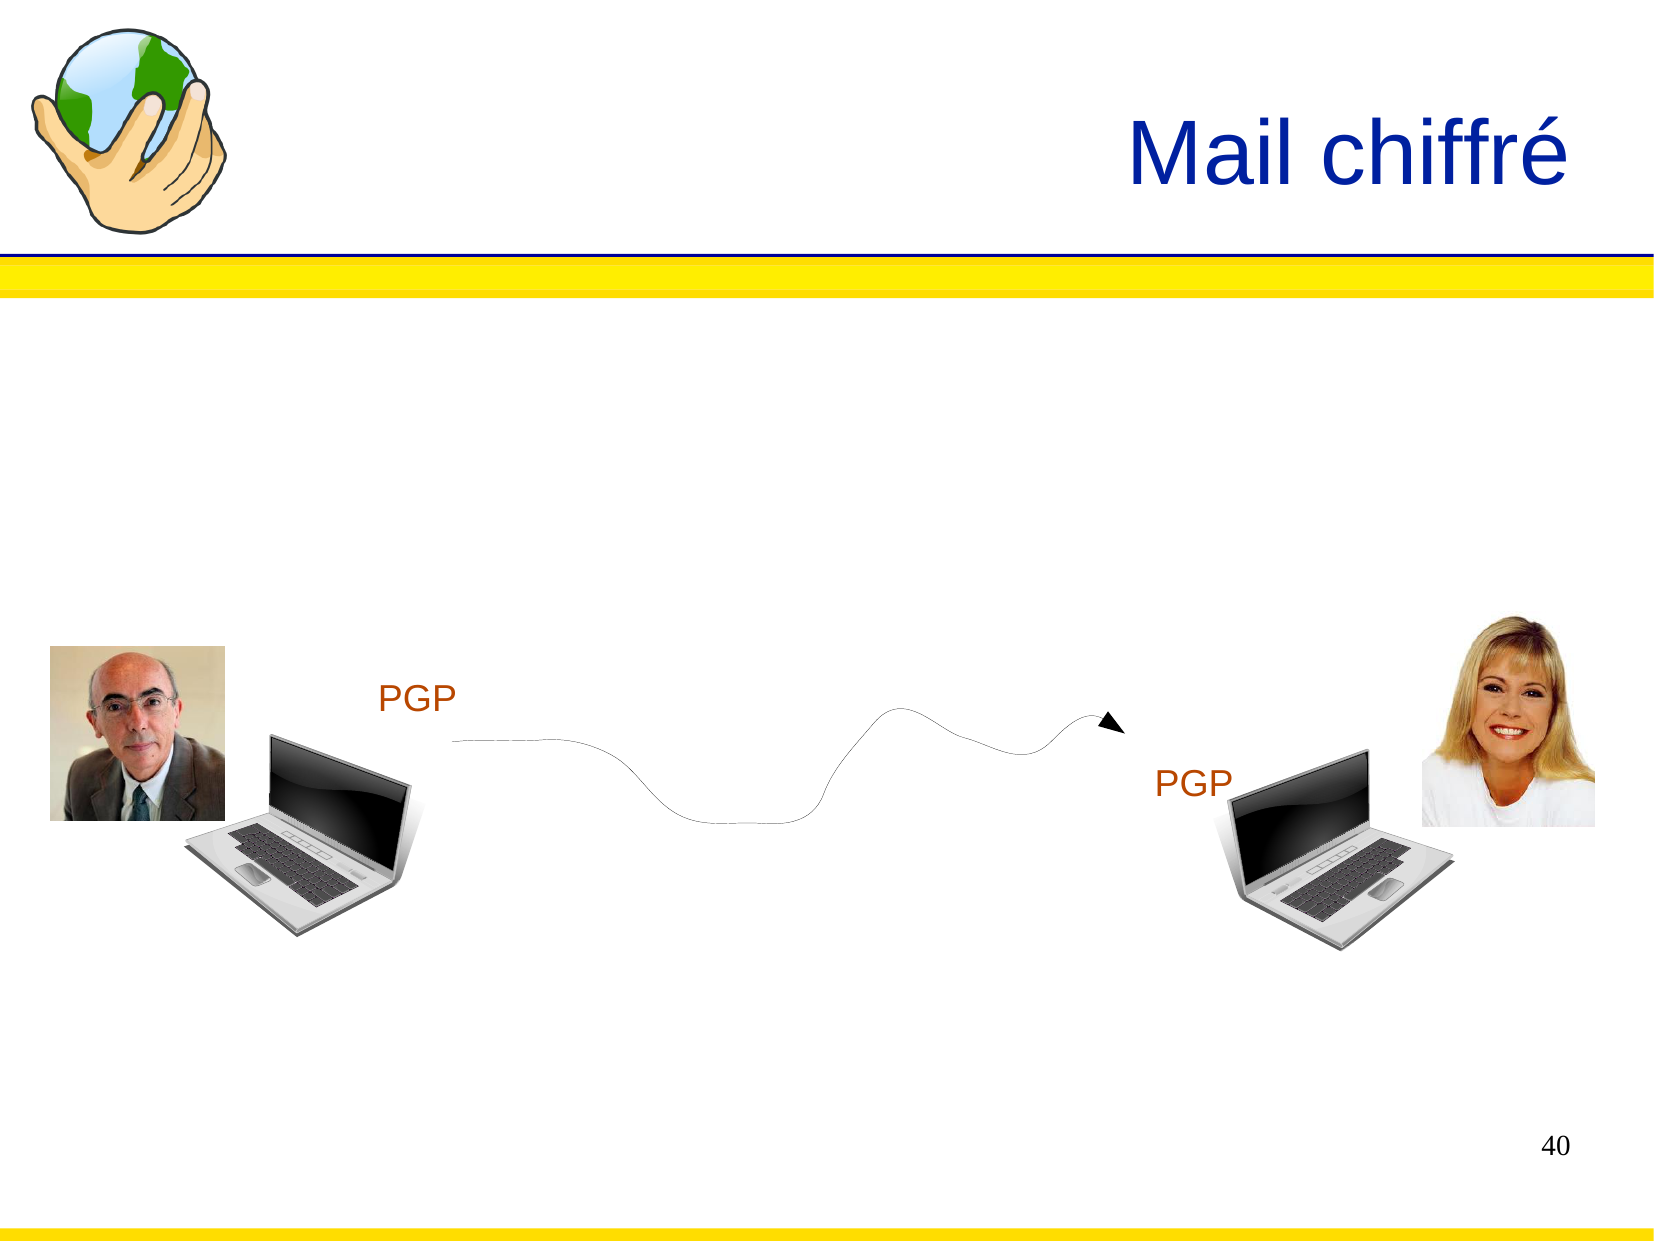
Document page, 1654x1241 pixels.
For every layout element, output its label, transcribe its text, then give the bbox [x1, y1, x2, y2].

picture [50, 646, 432, 942]
text_box PGP [363, 670, 473, 728]
title Mail chiffré [372, 49, 1571, 257]
picture [11, 14, 246, 248]
picture [1207, 611, 1595, 957]
text_box PGP [1139, 755, 1207, 813]
